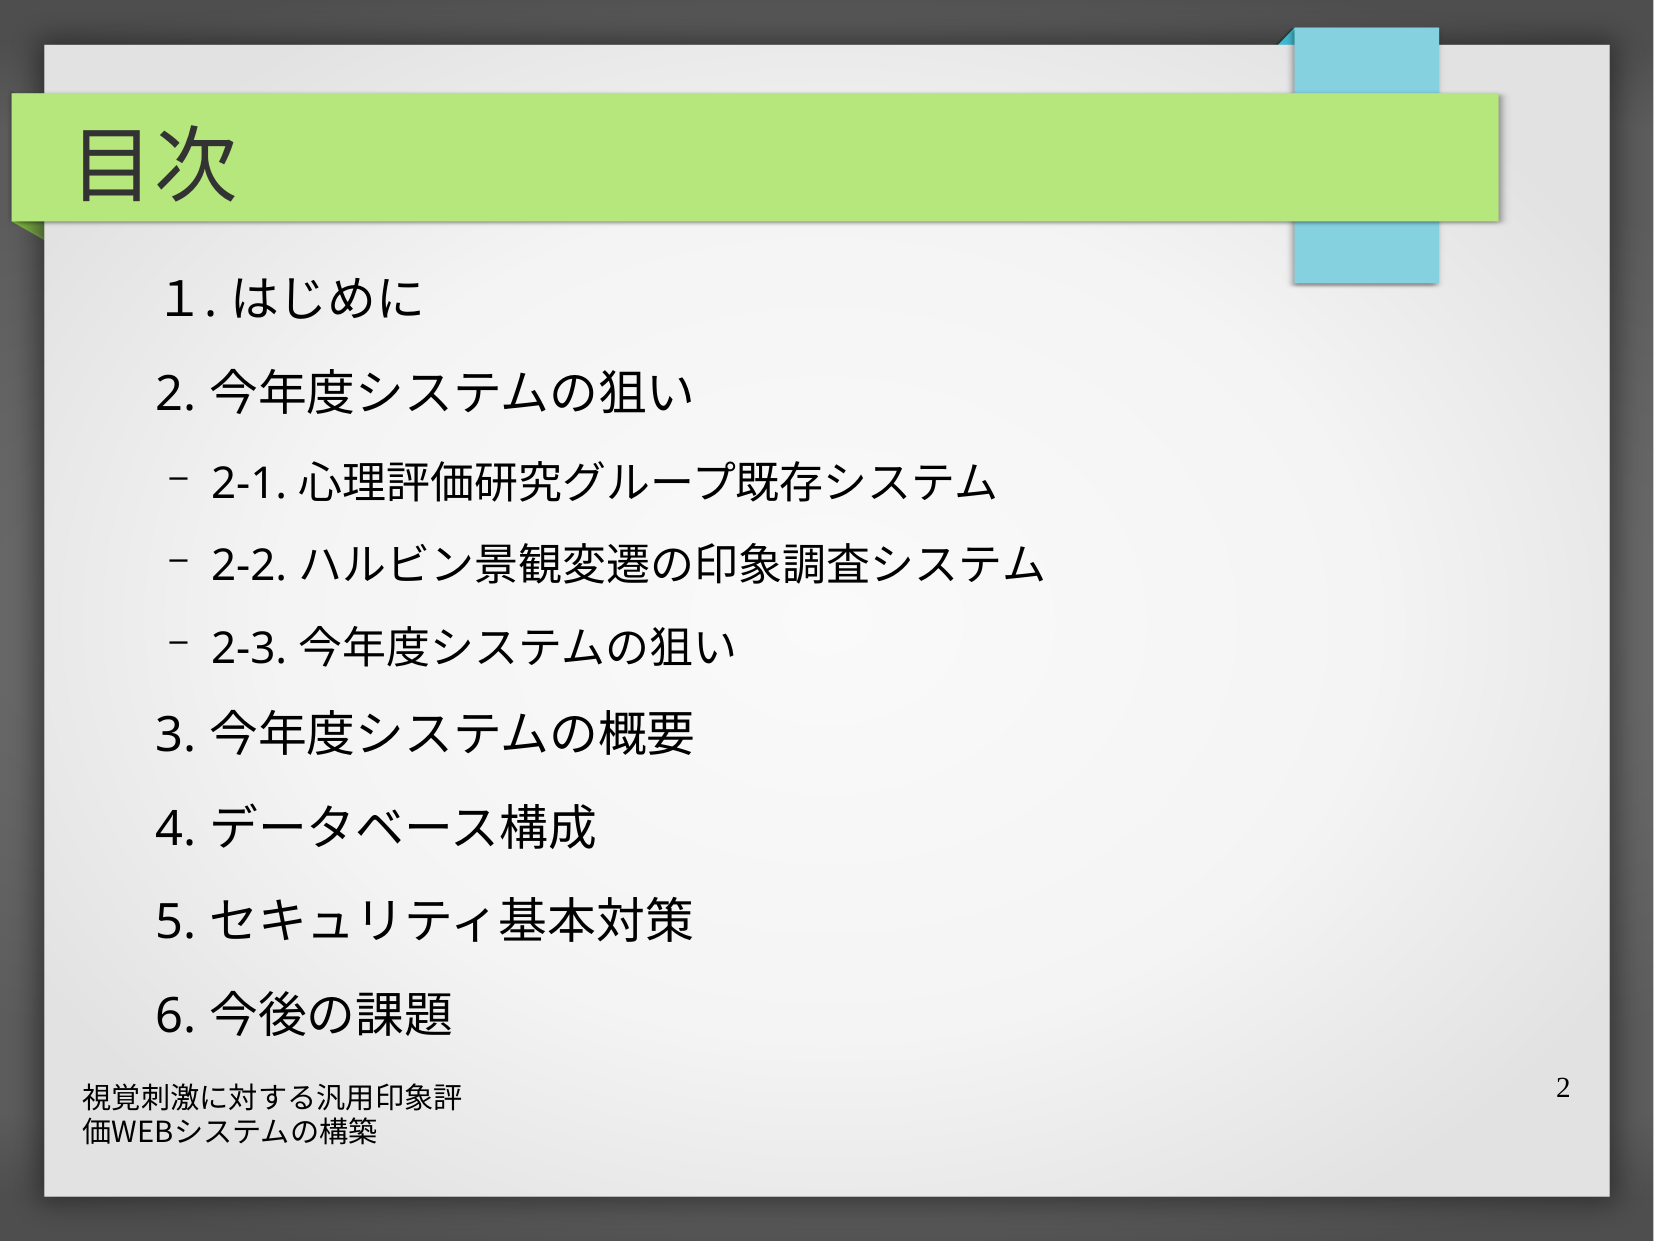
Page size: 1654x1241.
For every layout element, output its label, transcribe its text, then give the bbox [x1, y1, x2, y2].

title 目次 [70, 106, 1229, 213]
list １. はじめに 2. 今年度システムの狙い 2-1. 心理評価研究グループ既存システム 2-2. ハルビン景観変遷の印象調査システム 2-3. 今年度システムの狙い 3. 今年度システムの概要 4. データベース構成 5. セキュリティ基本対策 6. 今後の課題 [100, 259, 1554, 1052]
picture [0, 0, 1654, 1241]
